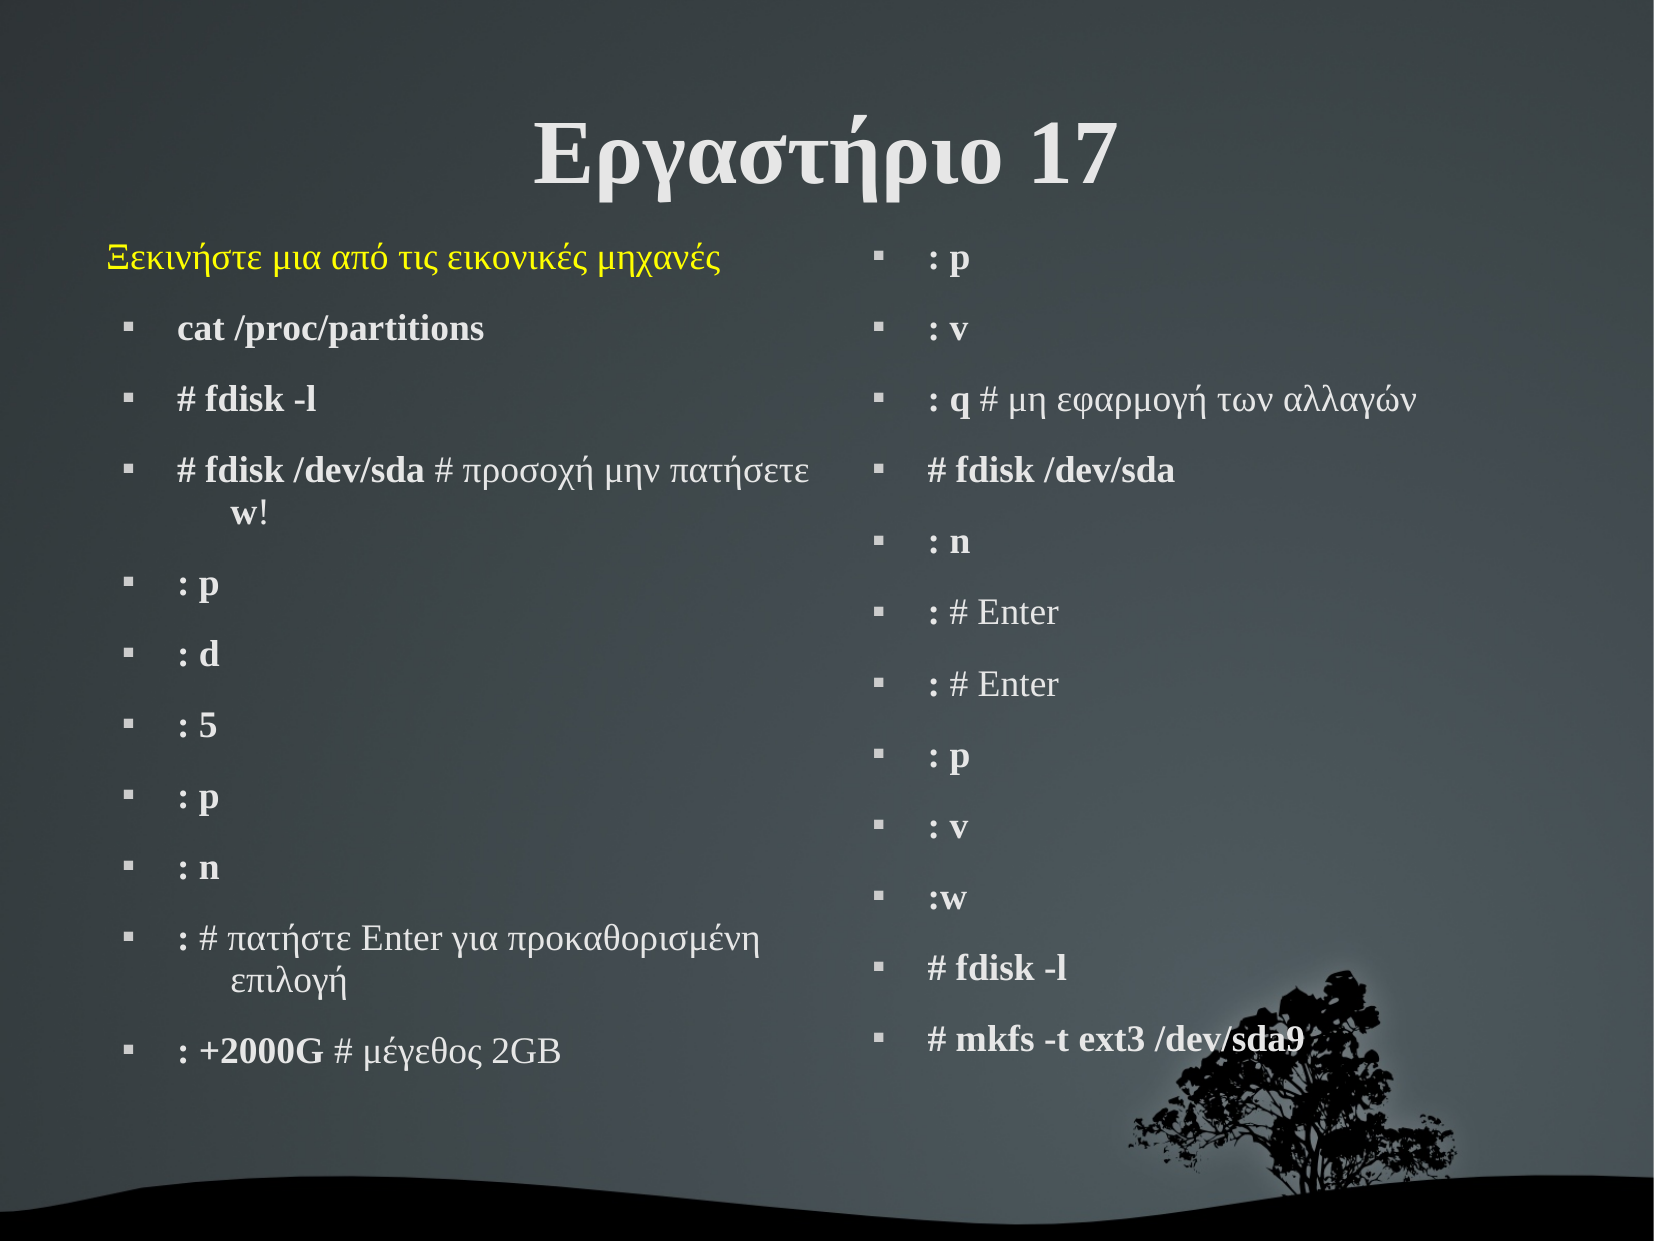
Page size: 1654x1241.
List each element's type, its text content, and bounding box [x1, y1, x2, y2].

title Εργαστήριο 17 [82, 49, 1571, 257]
list : p : v : q # μη εφαρμογή των αλλαγών # fdisk /dev/sda : n : # Enter : # Enter : p : v :w # fdisk -l # mkfs -t ext3 /dev/sda9 [838, 257, 1565, 1150]
list Ξεκινήστε μια από τις εικονικές μηχανές cat /proc/partitions # fdisk -l # fdisk /dev/sda # προσοχή μην πατήσετε w! : p : d : 5 : p : n : # πατήστε Enter για προκαθορισμένη επιλογή : +2000G # μέγεθος 2GB [88, 257, 815, 1162]
picture [0, 0, 1654, 1241]
